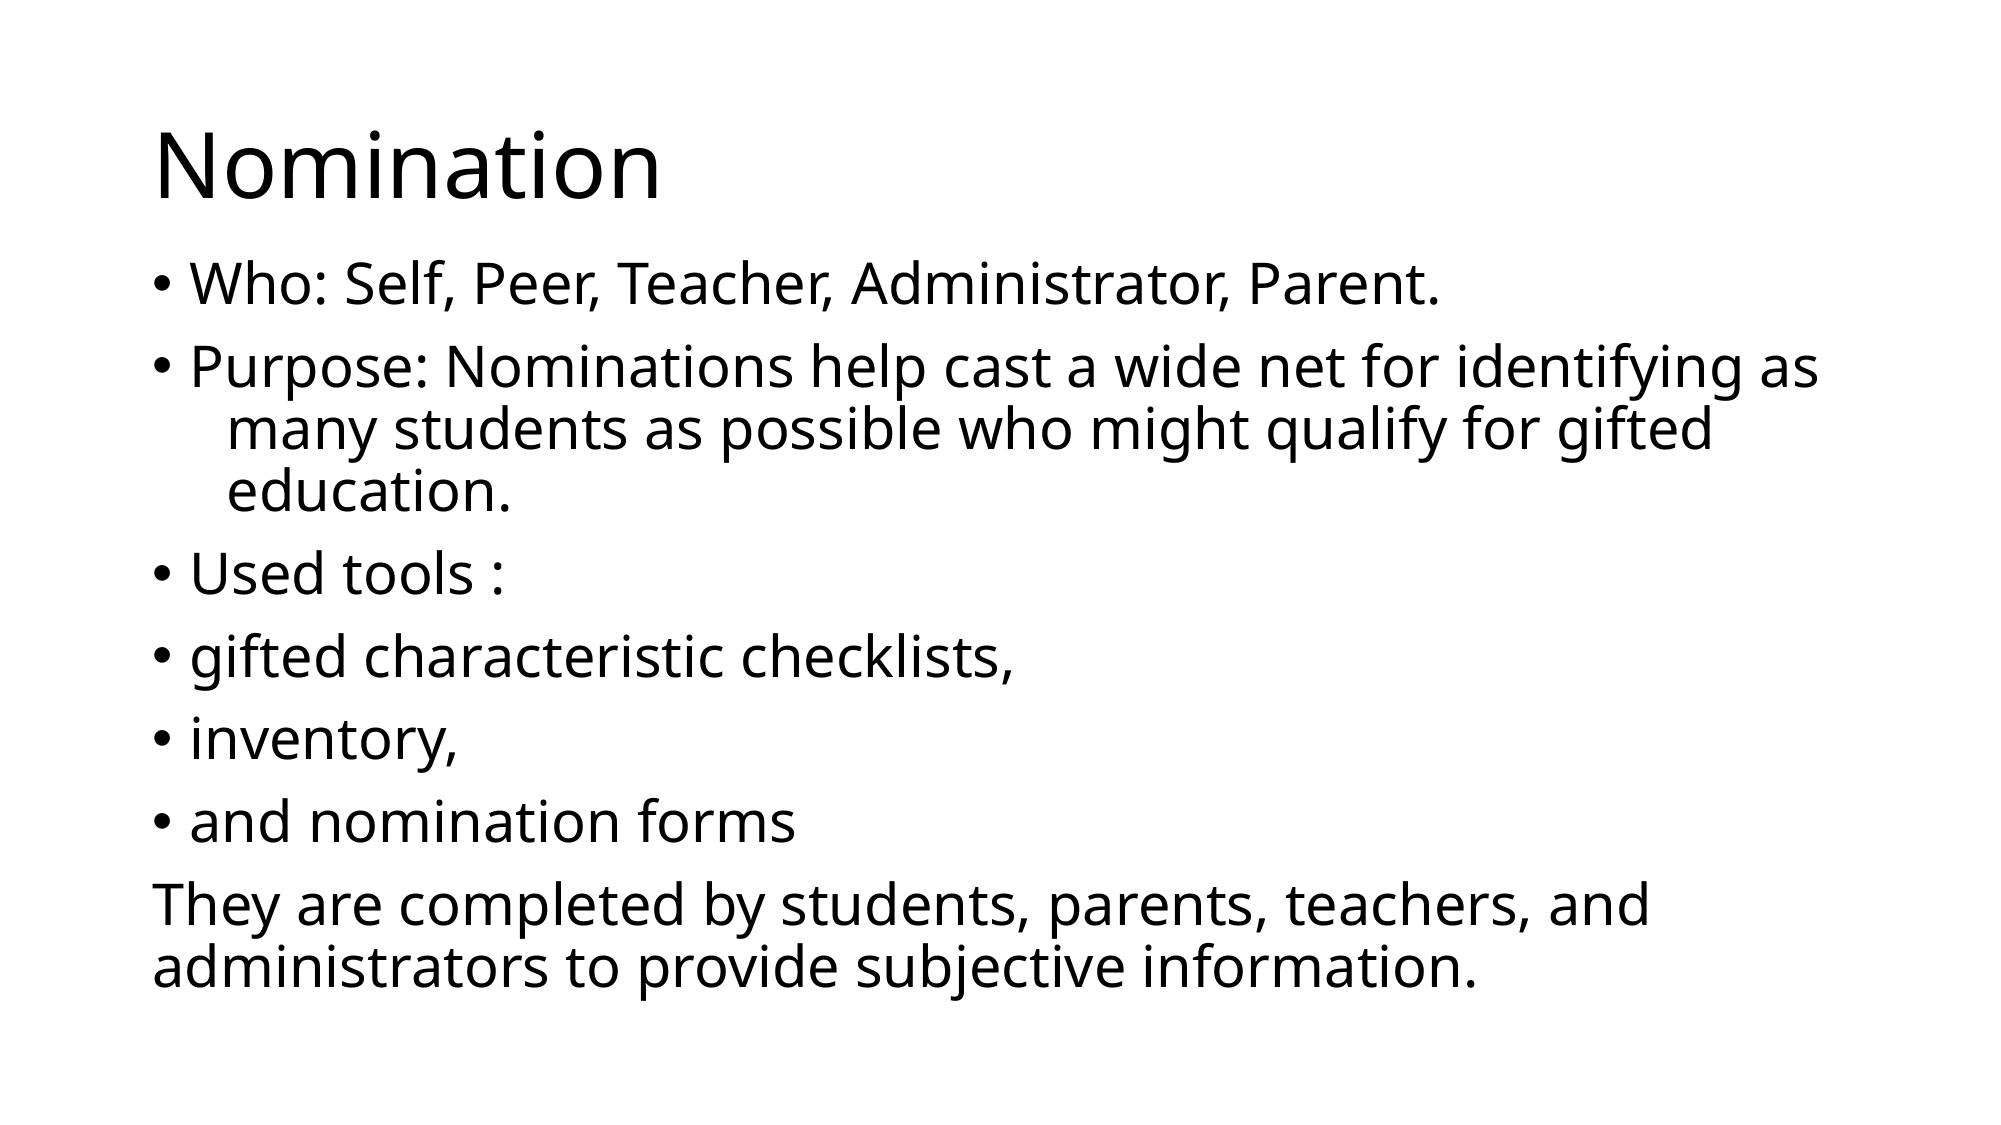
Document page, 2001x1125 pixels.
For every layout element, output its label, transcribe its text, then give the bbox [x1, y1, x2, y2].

list Who: Self, Peer, Teacher, Administrator, Parent. Purpose: Nominations help cast a wide net for identifying as many students as possible who might qualify for gifted education. Used tools : gifted characteristic checklists, inventory, and nomination forms They are completed by students, parents, teachers, and administrators to provide subjective information. [137, 247, 1863, 1014]
title Nomination [137, 59, 1863, 247]
